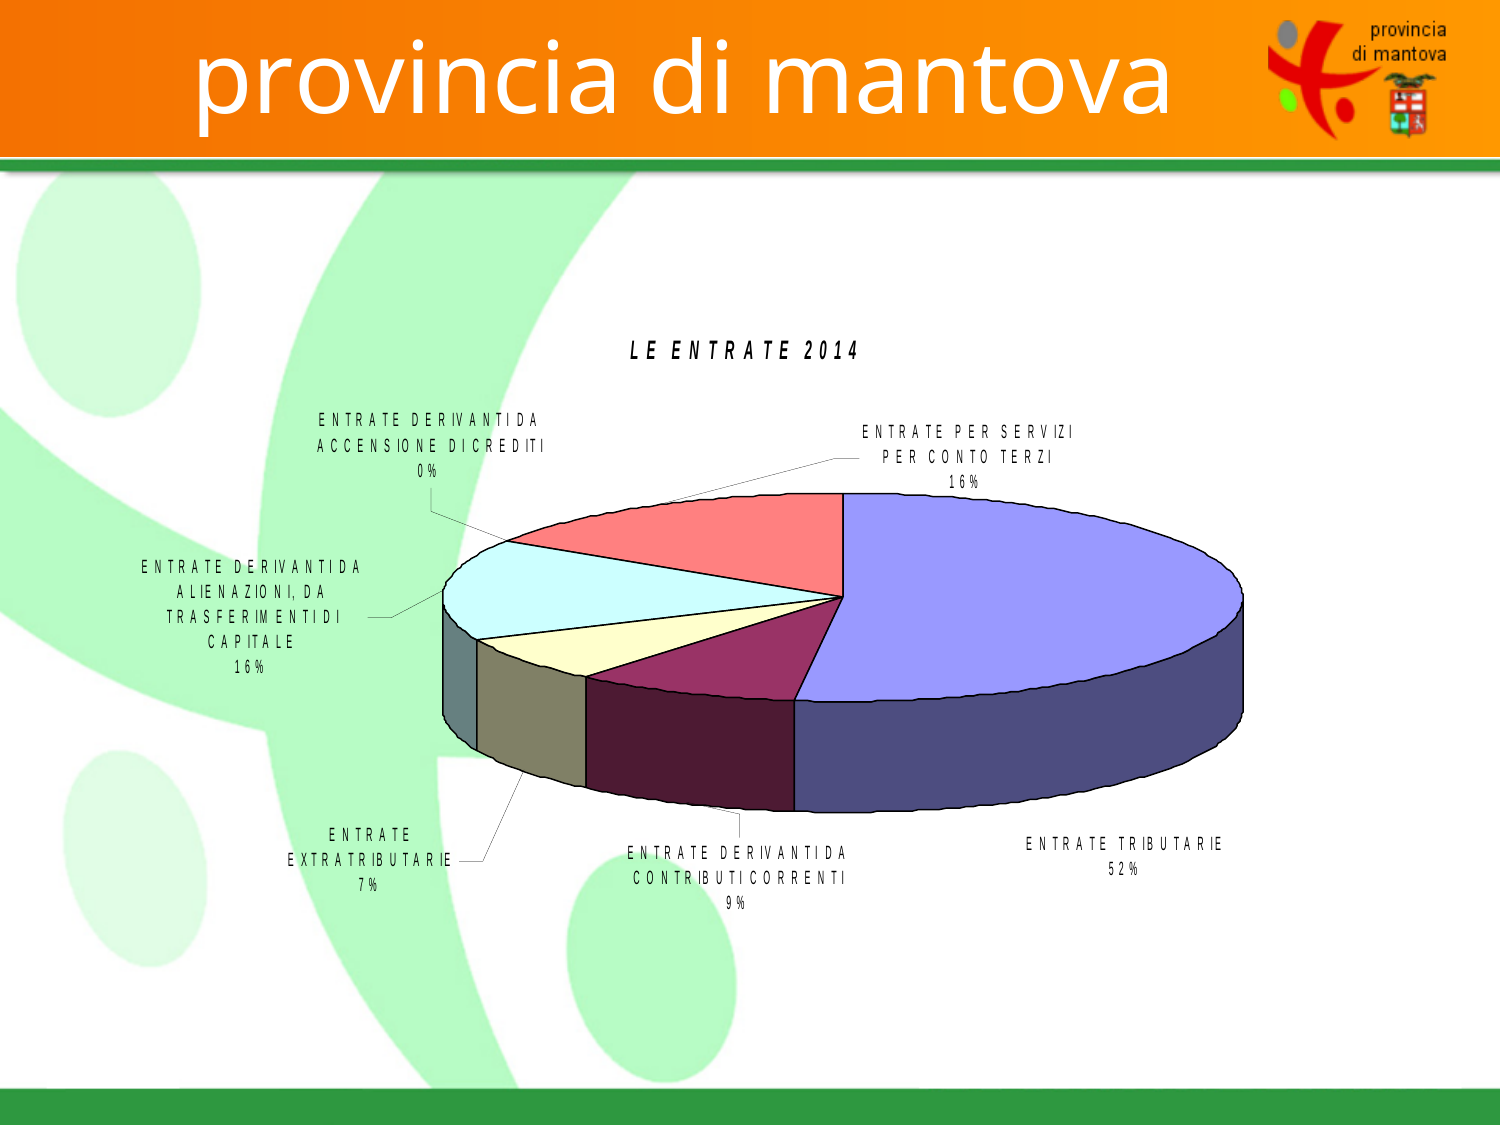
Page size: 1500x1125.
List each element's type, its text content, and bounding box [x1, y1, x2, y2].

picture [1267, 15, 1452, 142]
picture [0, 157, 1500, 1125]
text_box provincia di mantova [176, 5, 1205, 142]
